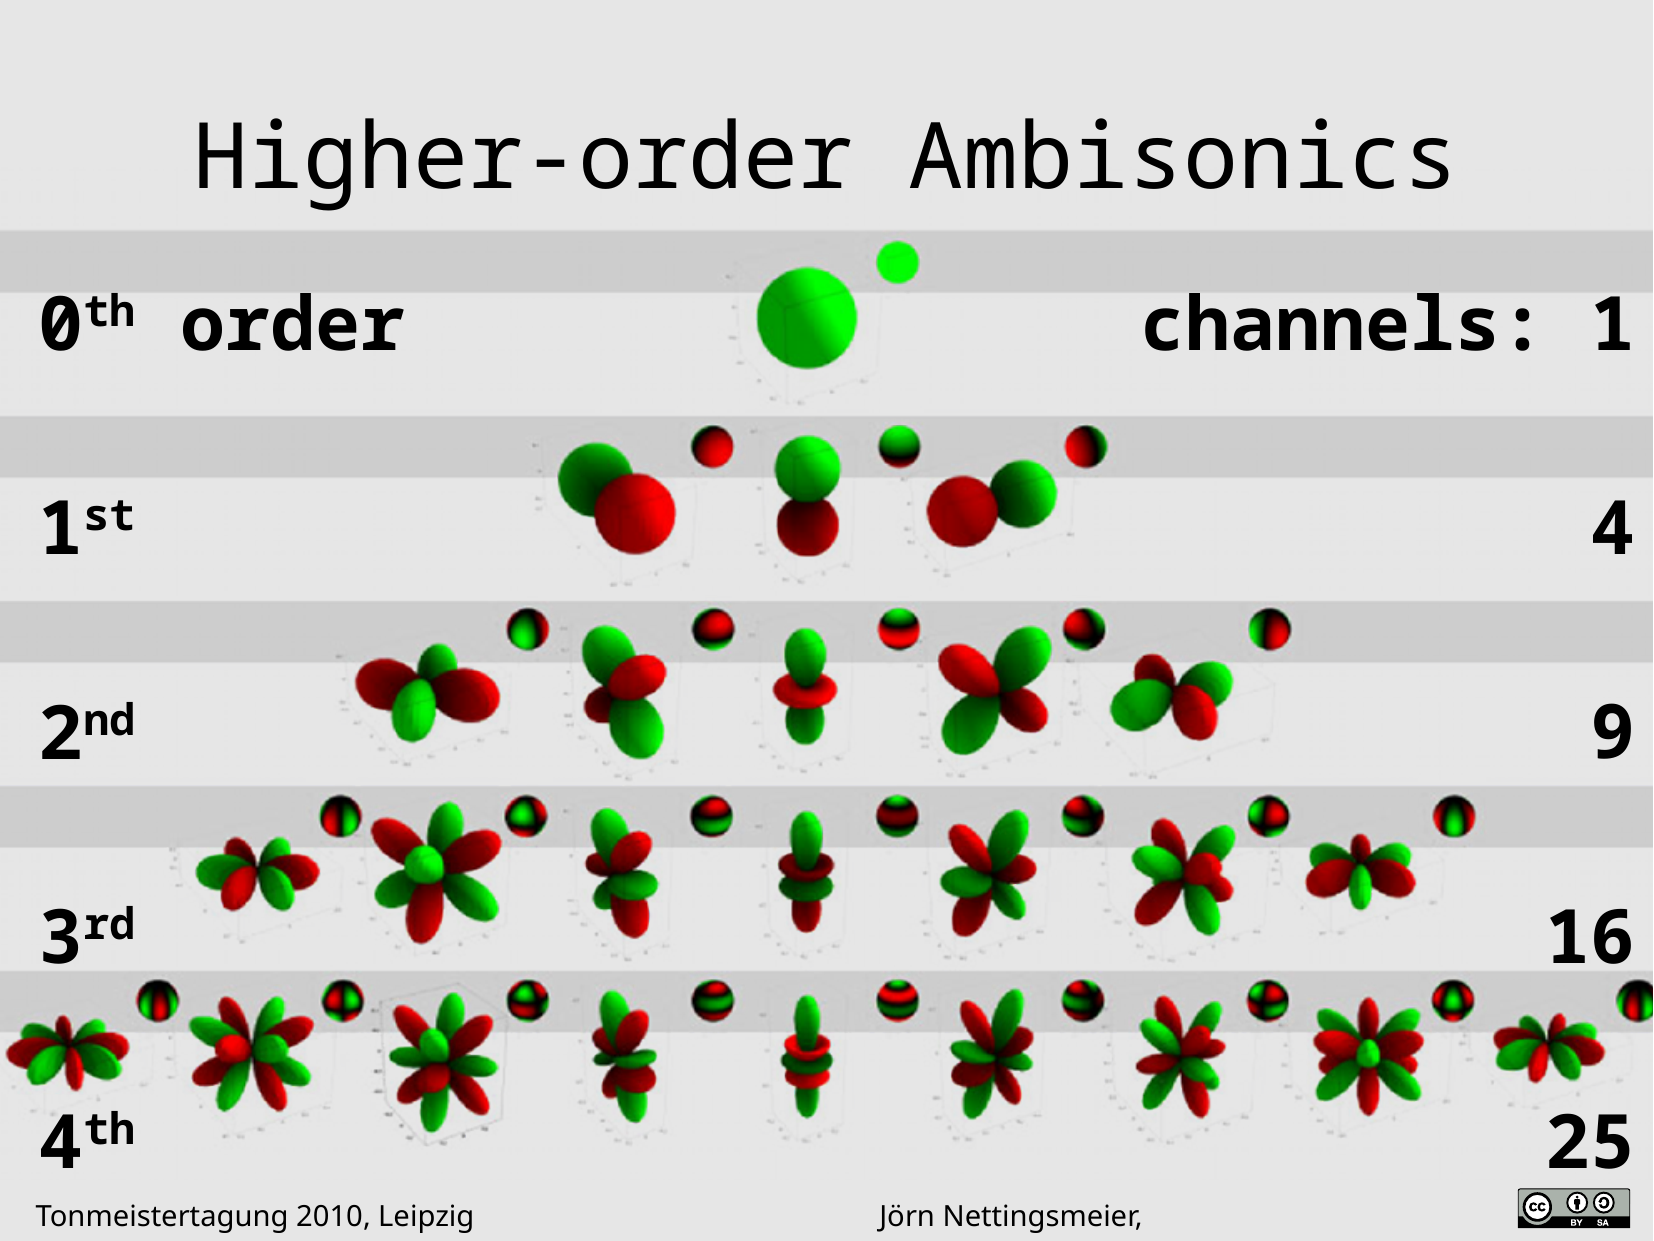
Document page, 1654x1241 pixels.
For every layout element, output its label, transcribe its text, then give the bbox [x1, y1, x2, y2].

title Higher-order Ambisonics [82, 56, 1571, 250]
text_box channels: 1 4 9 16 25 [825, 262, 1651, 1241]
text_box 0th order 1st 2nd 3rd 4th [23, 262, 825, 1241]
picture [0, 167, 1653, 1180]
